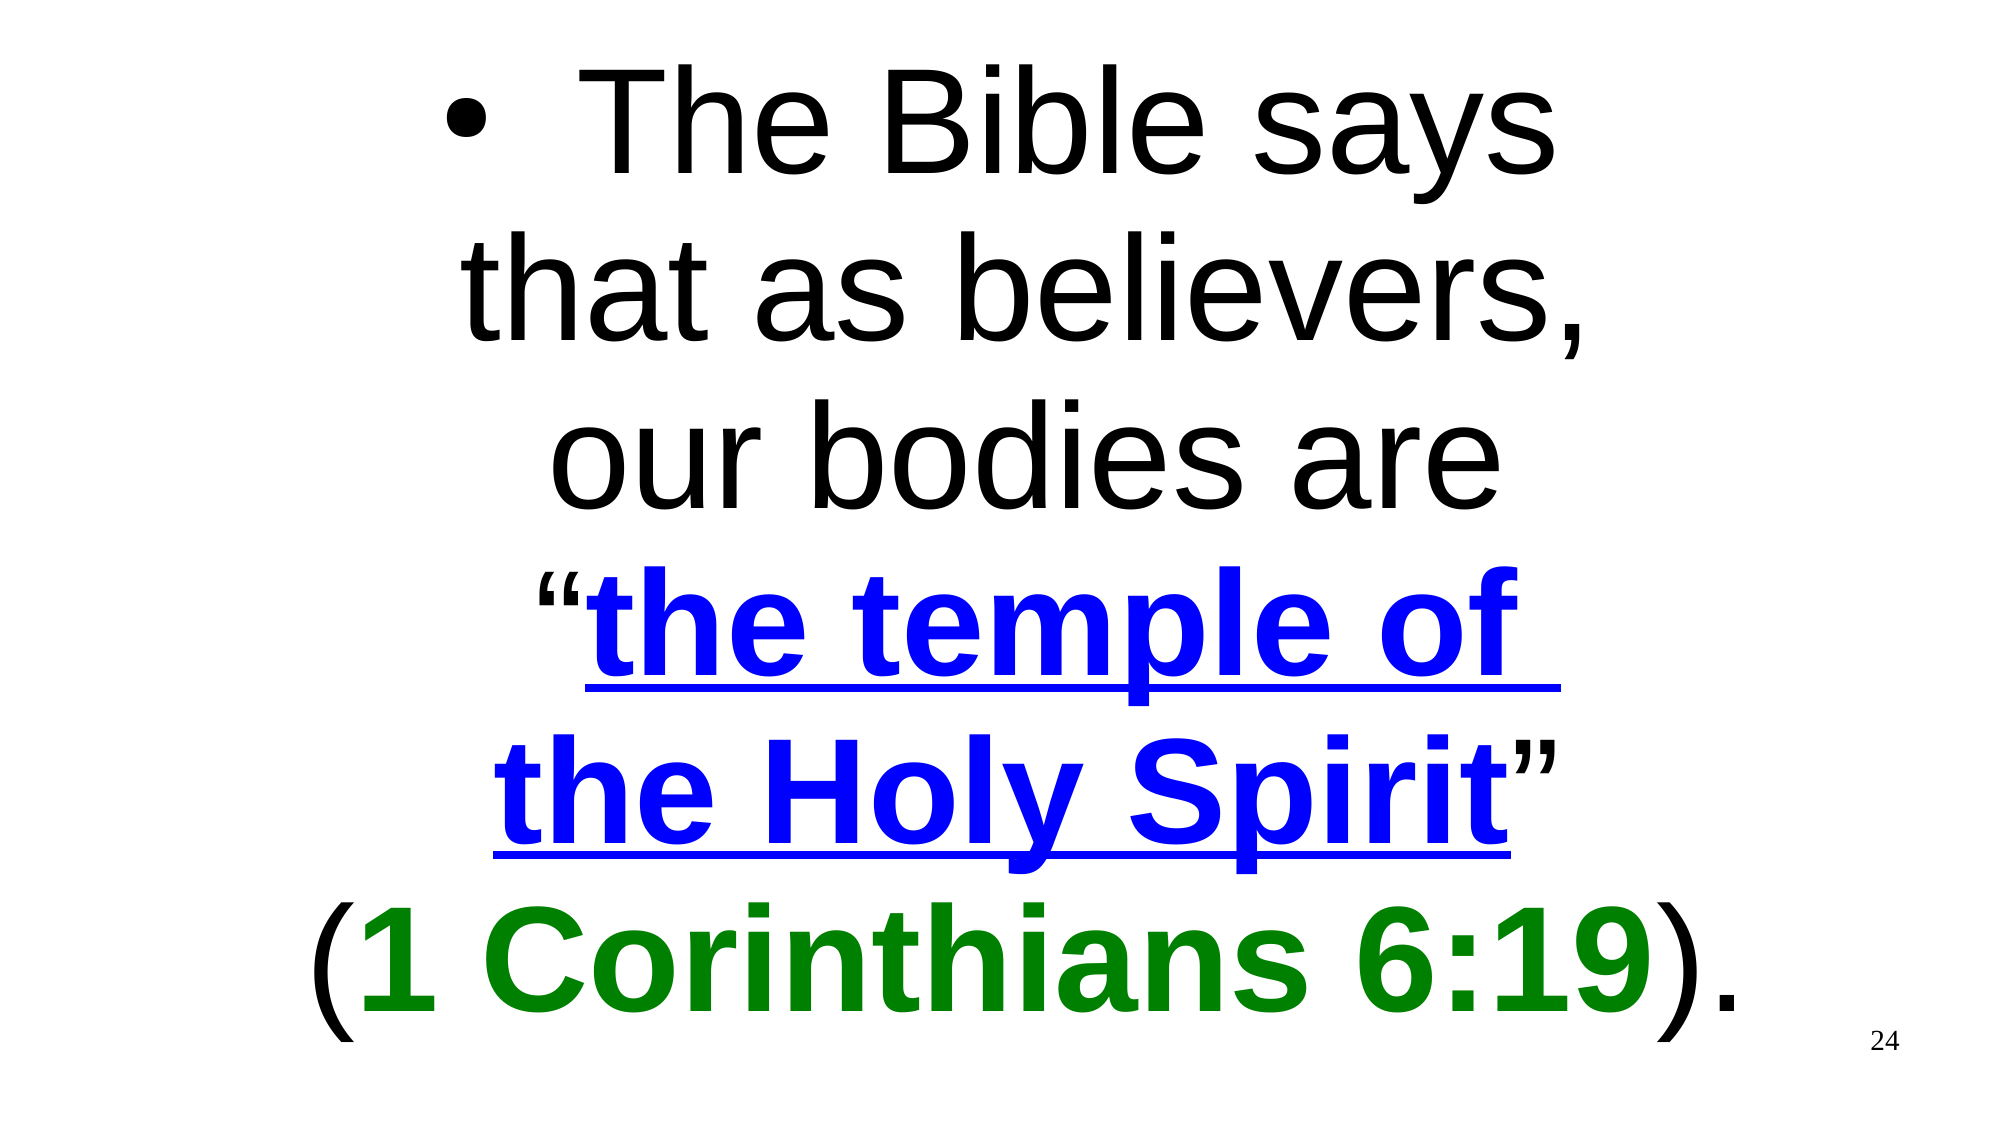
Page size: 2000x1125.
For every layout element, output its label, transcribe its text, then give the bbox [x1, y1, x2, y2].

list The Bible says that as believers, our bodies are “the temple of the Holy Spirit” (1 Corinthians 6:19). [37, 37, 1988, 1088]
